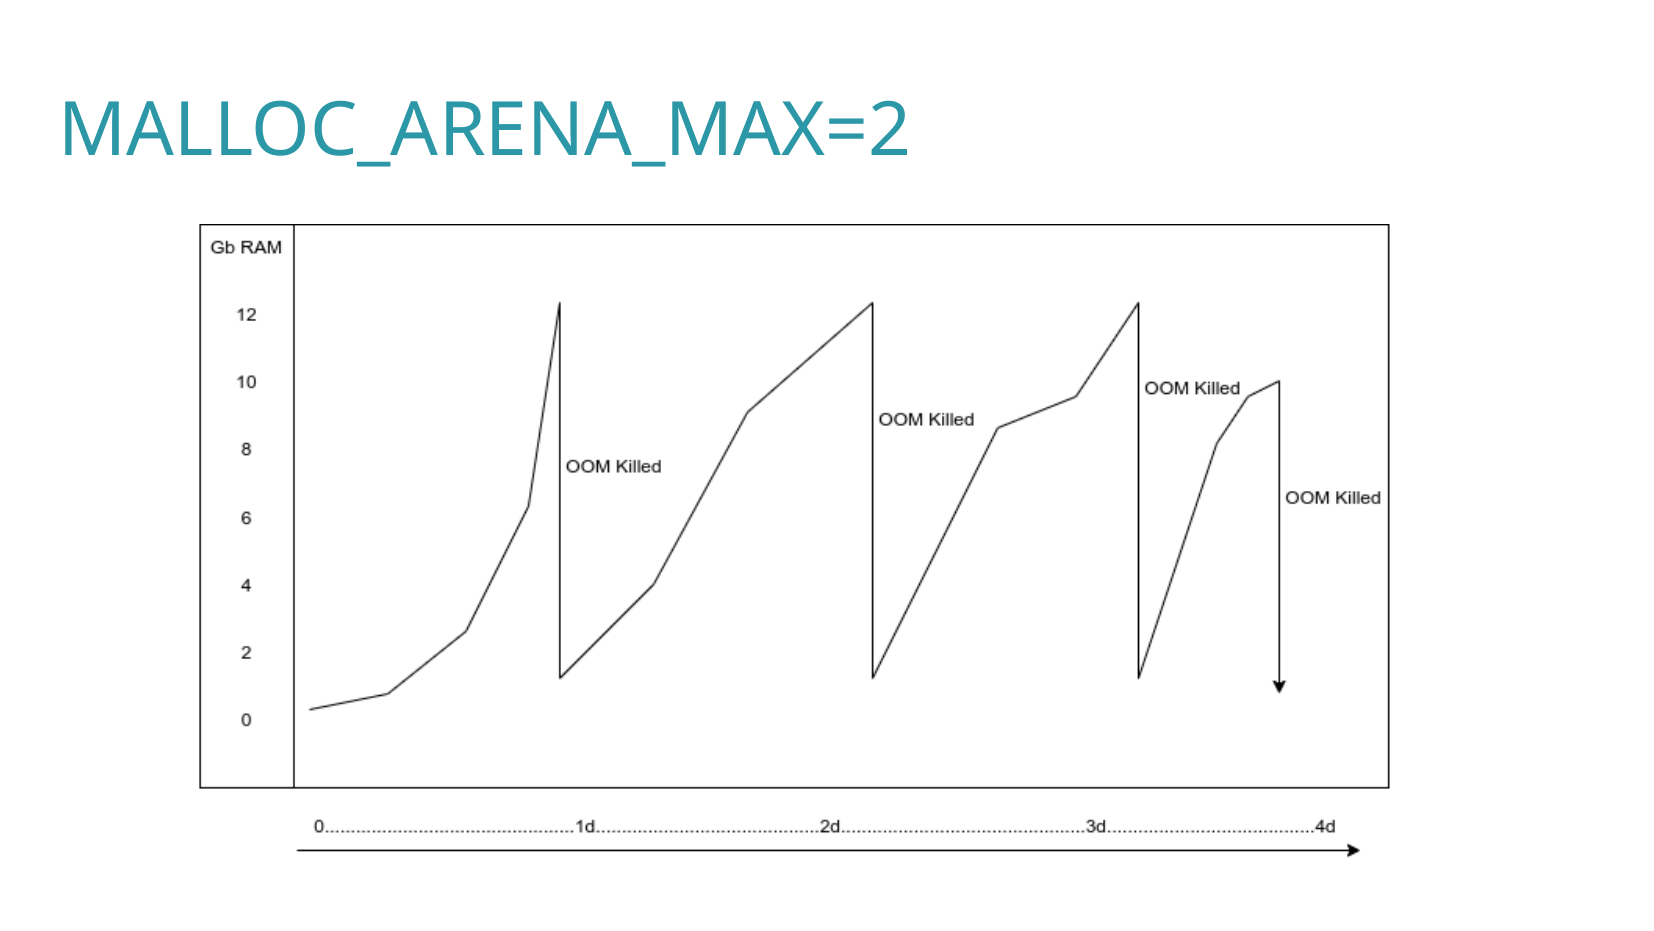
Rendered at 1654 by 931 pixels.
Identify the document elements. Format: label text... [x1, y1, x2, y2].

title MALLOC_ARENA_MAX=2 [59, 59, 1595, 178]
picture [184, 224, 1468, 864]
